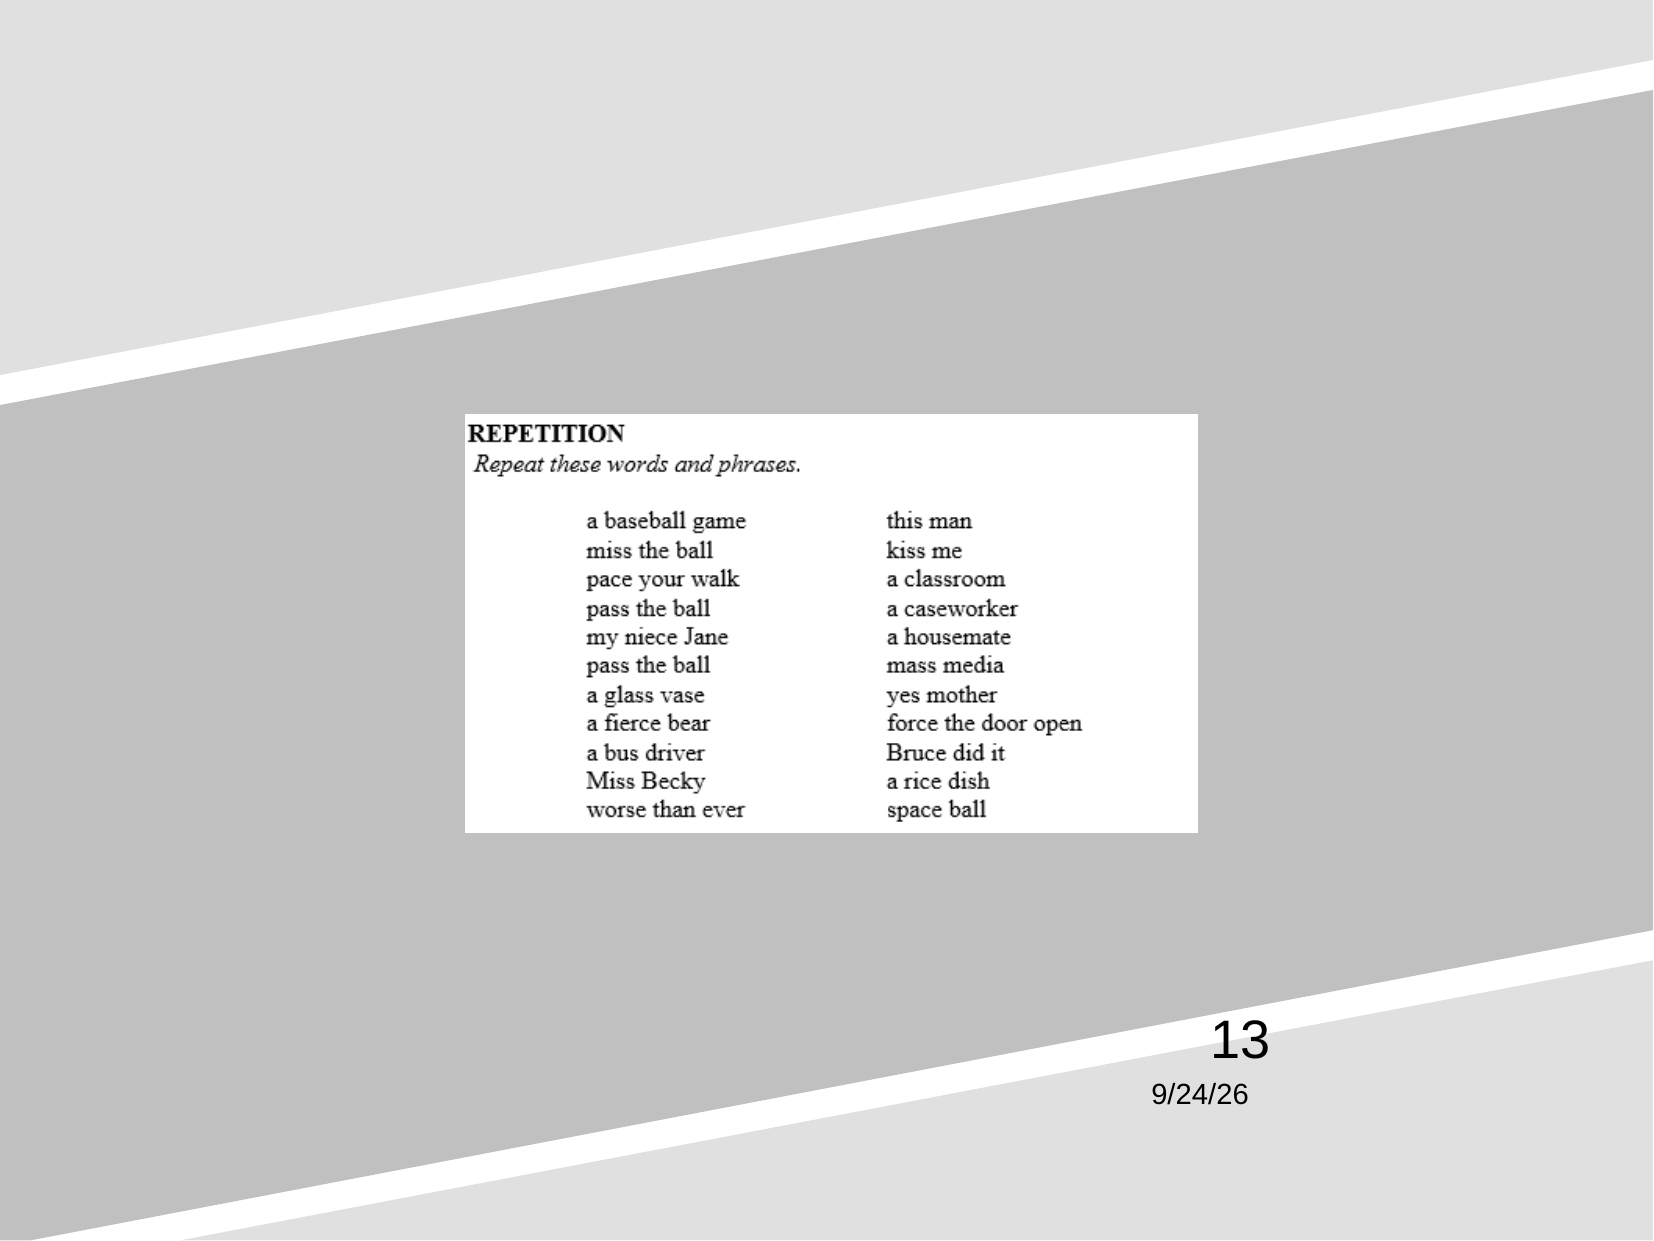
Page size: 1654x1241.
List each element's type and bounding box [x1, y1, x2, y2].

picture [465, 414, 1198, 833]
text_box [1151, 1004, 1624, 1161]
